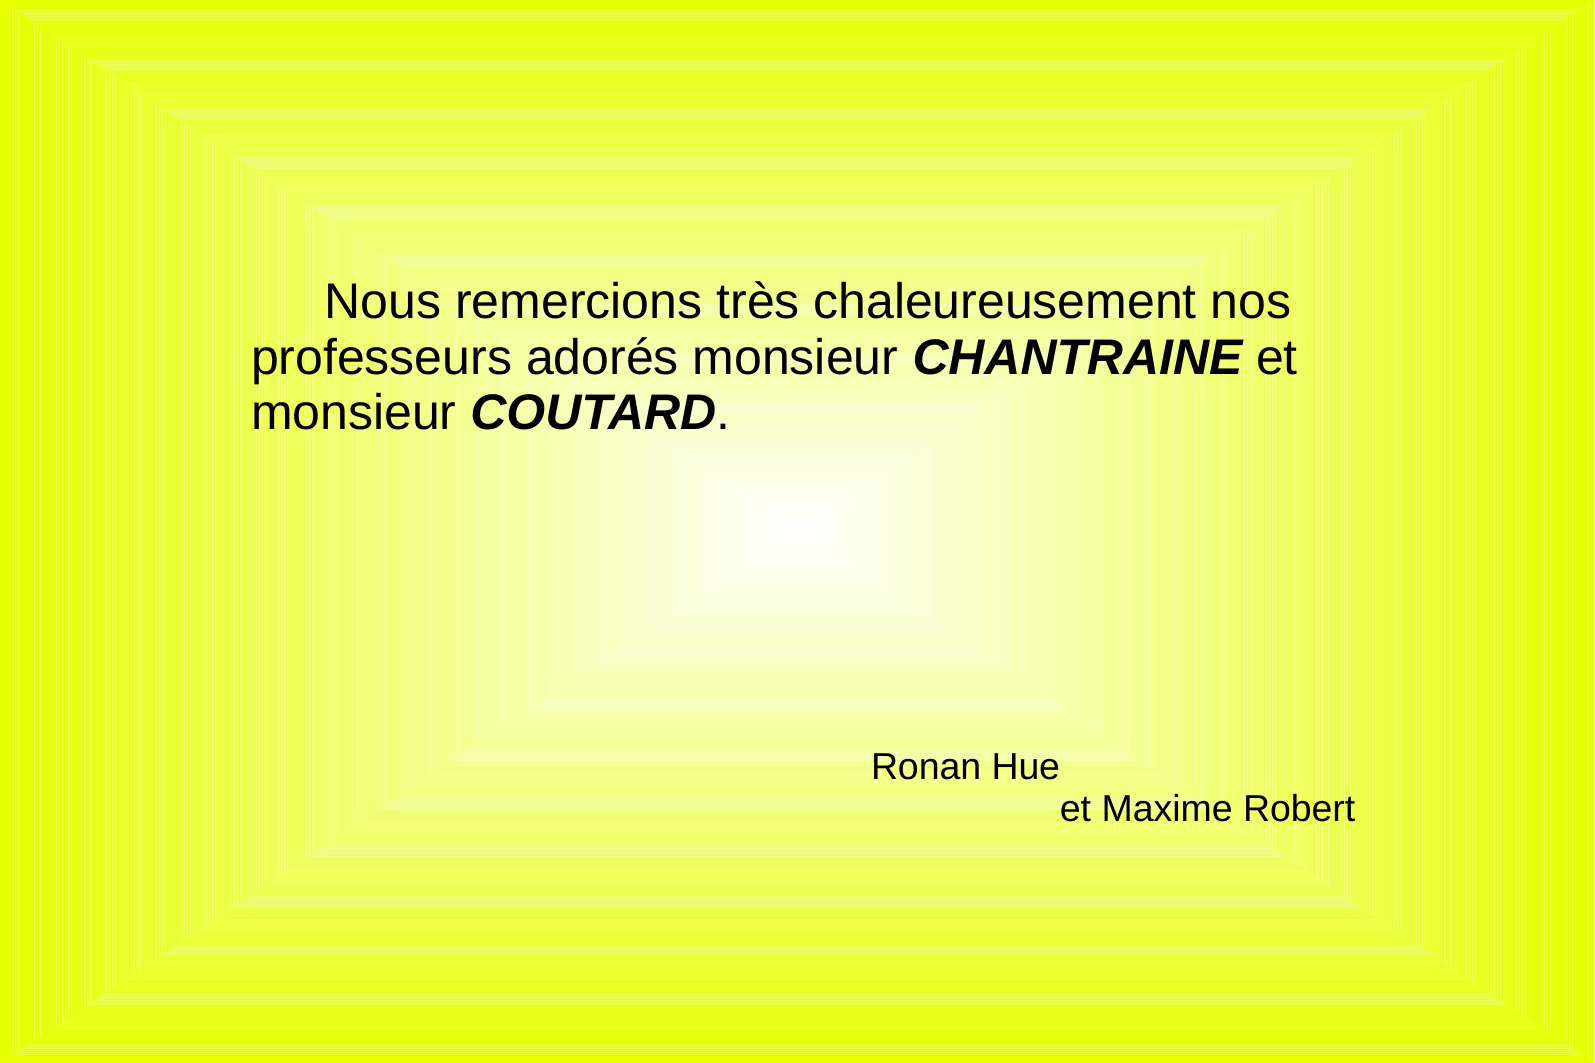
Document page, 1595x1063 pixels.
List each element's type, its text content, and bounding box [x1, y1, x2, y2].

text_box Nous remercions très chaleureusement nos professeurs adorés monsieur CHANTRAINE et monsieur COUTARD. [236, 265, 1477, 451]
text_box Ronan Hue et Maxime Robert [856, 738, 1565, 838]
